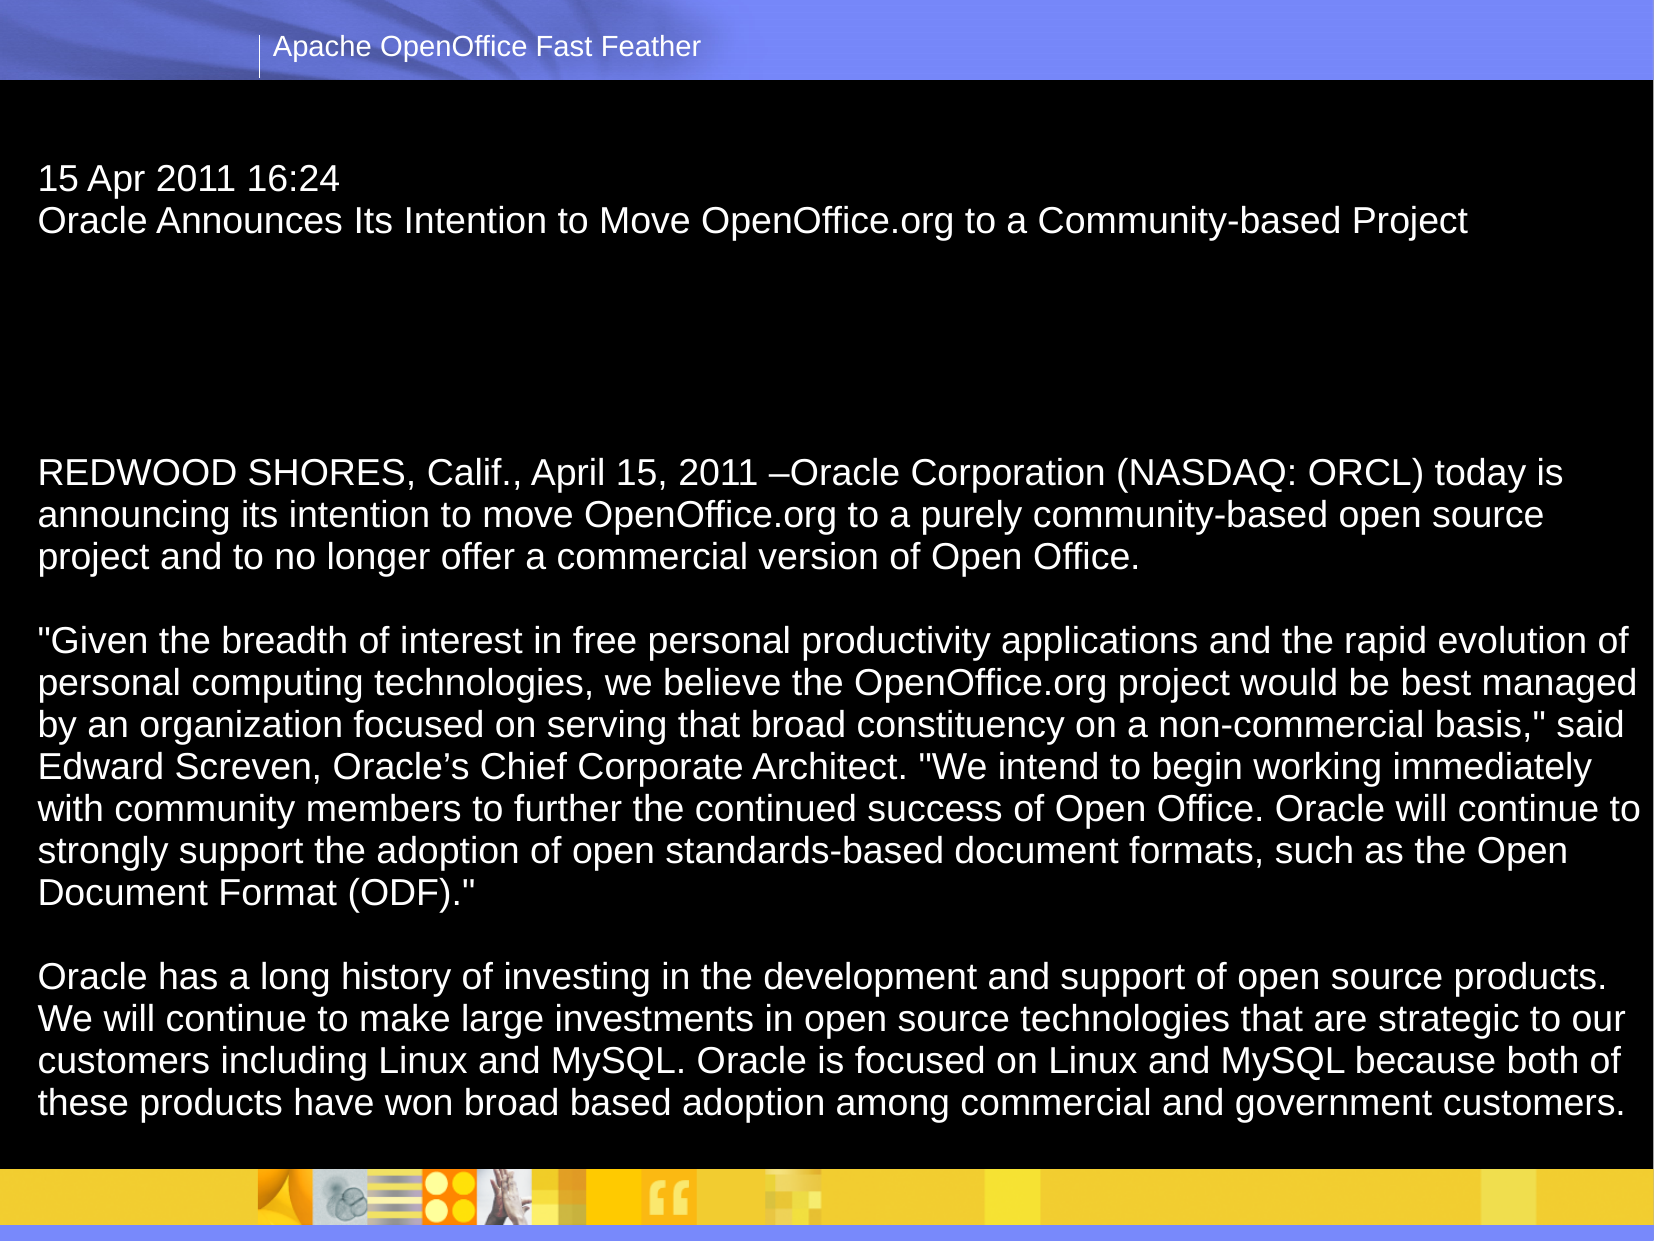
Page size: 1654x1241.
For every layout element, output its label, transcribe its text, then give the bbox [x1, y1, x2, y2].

text_box 15 Apr 2011 16:24 Oracle Announces Its Intention to Move OpenOffice.org to a Community-based Project REDWOOD SHORES, Calif., April 15, 2011 –Oracle Corporation (NASDAQ: ORCL) today is announcing its intention to move OpenOffice.org to a purely community-based open source project and to no longer offer a commercial version of Open Office. "Given the breadth of interest in free personal productivity applications and the rapid evolution of personal computing technologies, we believe the OpenOffice.org project would be best managed by an organization focused on serving that broad constituency on a non-commercial basis," said Edward Screven, Oracle’s Chief Corporate Architect. "We intend to begin working immediately with community members to further the continued success of Open Office. Oracle will continue to strongly support the adoption of open standards-based document formats, such as the Open Document Format (ODF)." Oracle has a long history of investing in the development and support of open source products. We will continue to make large investments in open source technologies that are strategic to our customers including Linux and MySQL. Oracle is focused on Linux and MySQL because both of these products have won broad based adoption among commercial and government customers. [22, 150, 1654, 1132]
picture [0, 1169, 1654, 1225]
picture [0, 0, 1654, 80]
